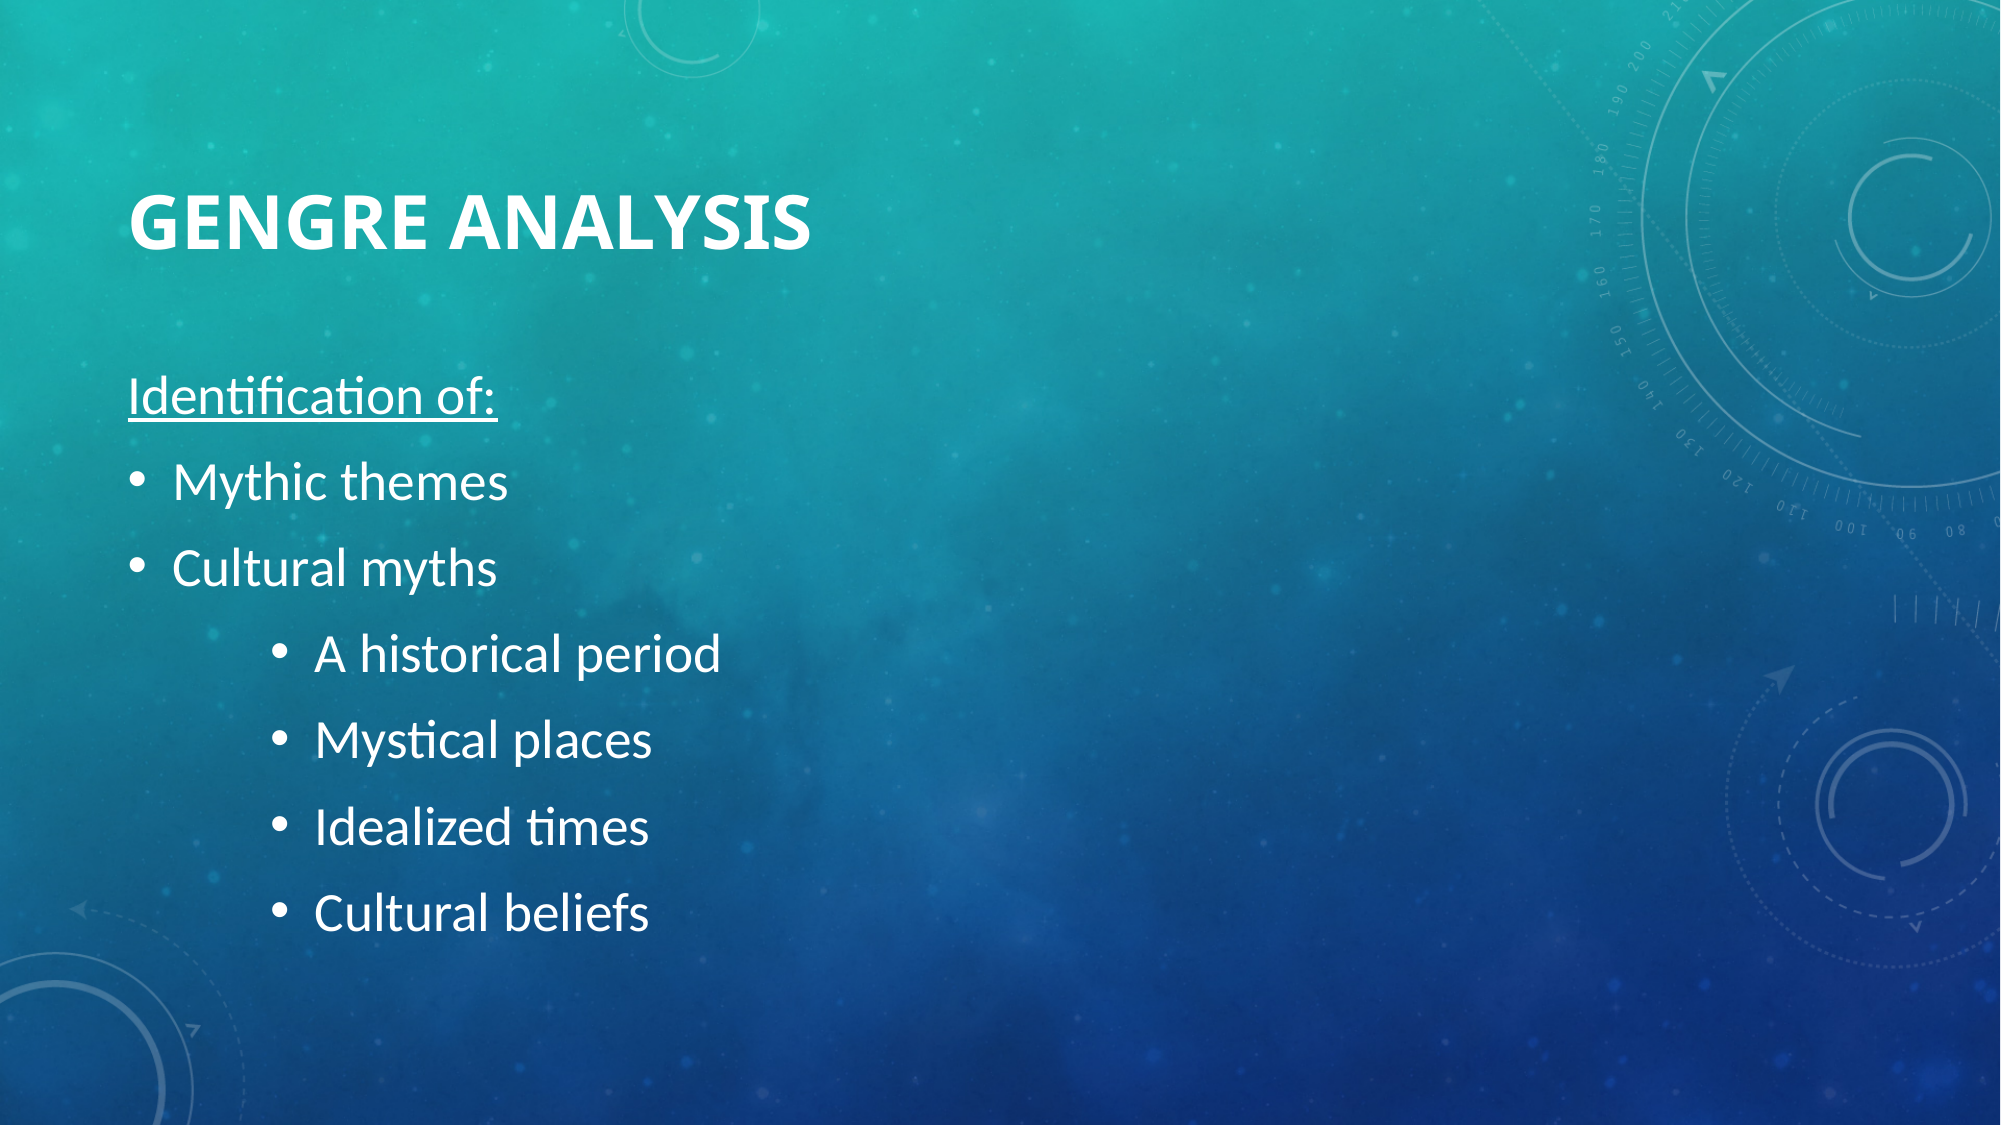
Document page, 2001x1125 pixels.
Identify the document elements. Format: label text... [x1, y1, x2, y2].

title Gengre analysis [112, 99, 1775, 339]
list Identification of: Mythic themes Cultural myths A historical period Mystical places Idealized times Cultural beliefs [112, 351, 1775, 950]
